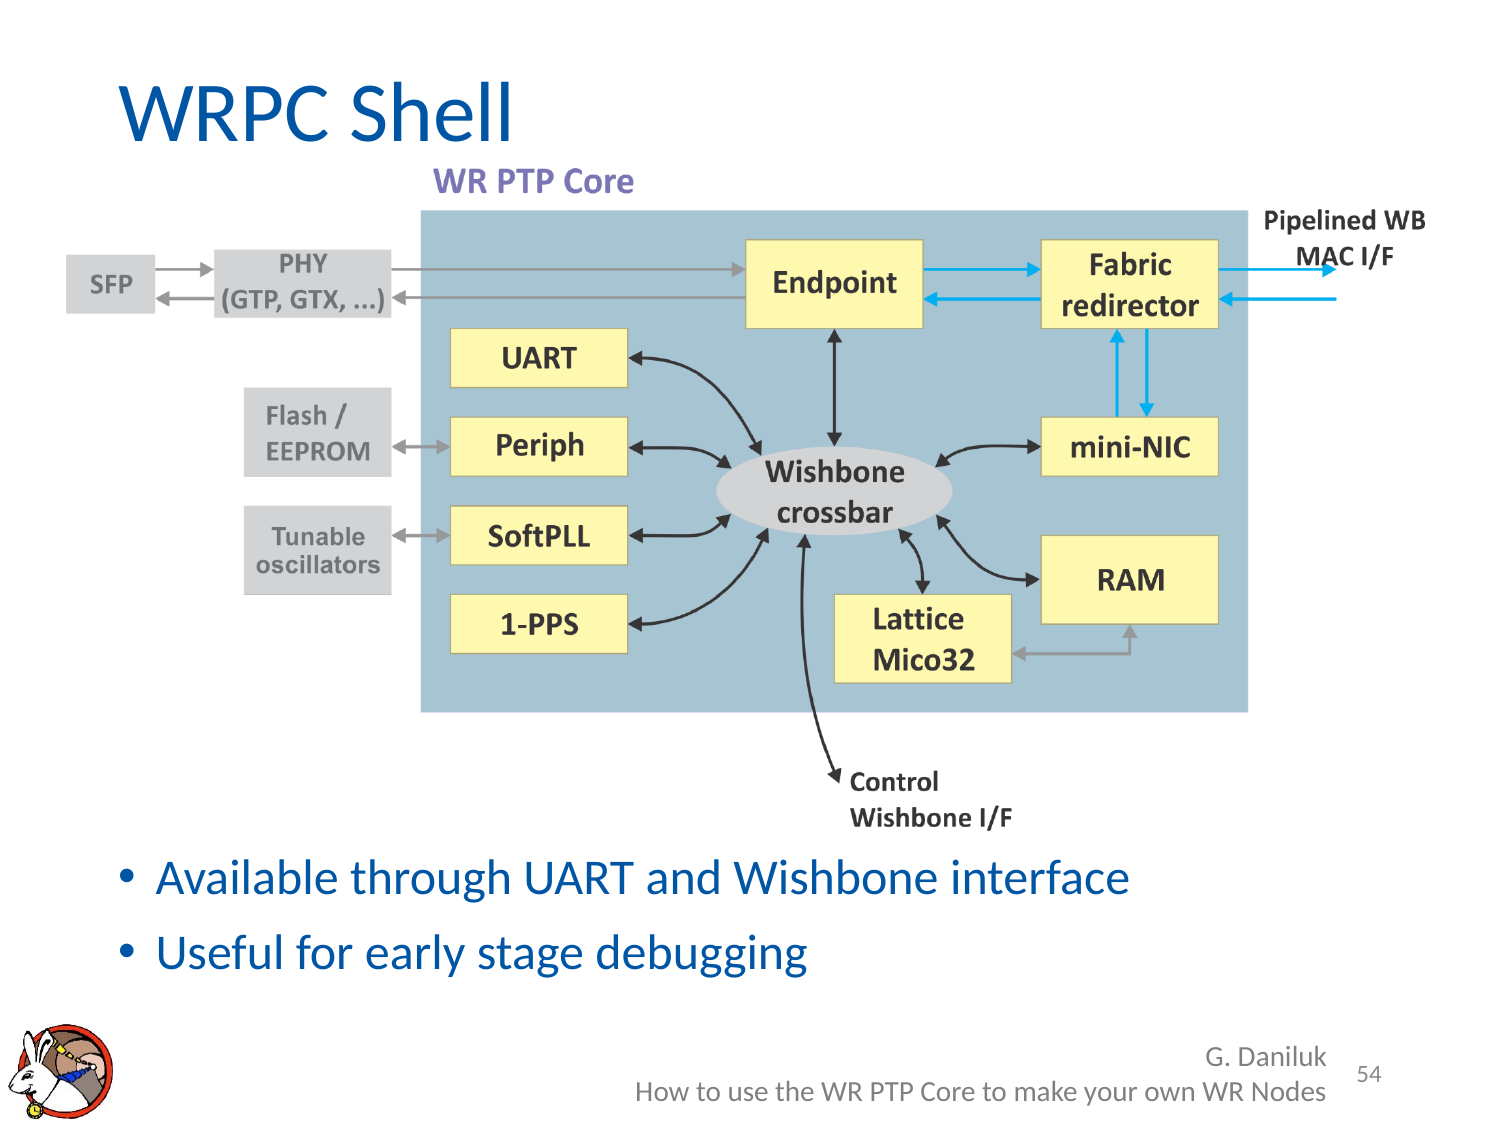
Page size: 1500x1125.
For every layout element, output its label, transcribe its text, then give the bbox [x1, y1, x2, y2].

title WRPC Shell [103, 59, 1397, 168]
picture [66, 168, 1425, 831]
list Available through UART and Wishbone interface Useful for early stage debugging [103, 844, 1397, 1014]
picture [7, 1024, 113, 1121]
slide_number <number> [1342, 1042, 1397, 1103]
text_box G. Daniluk How to use the WR PTP Core to make your own WR Nodes [112, 1029, 1342, 1115]
